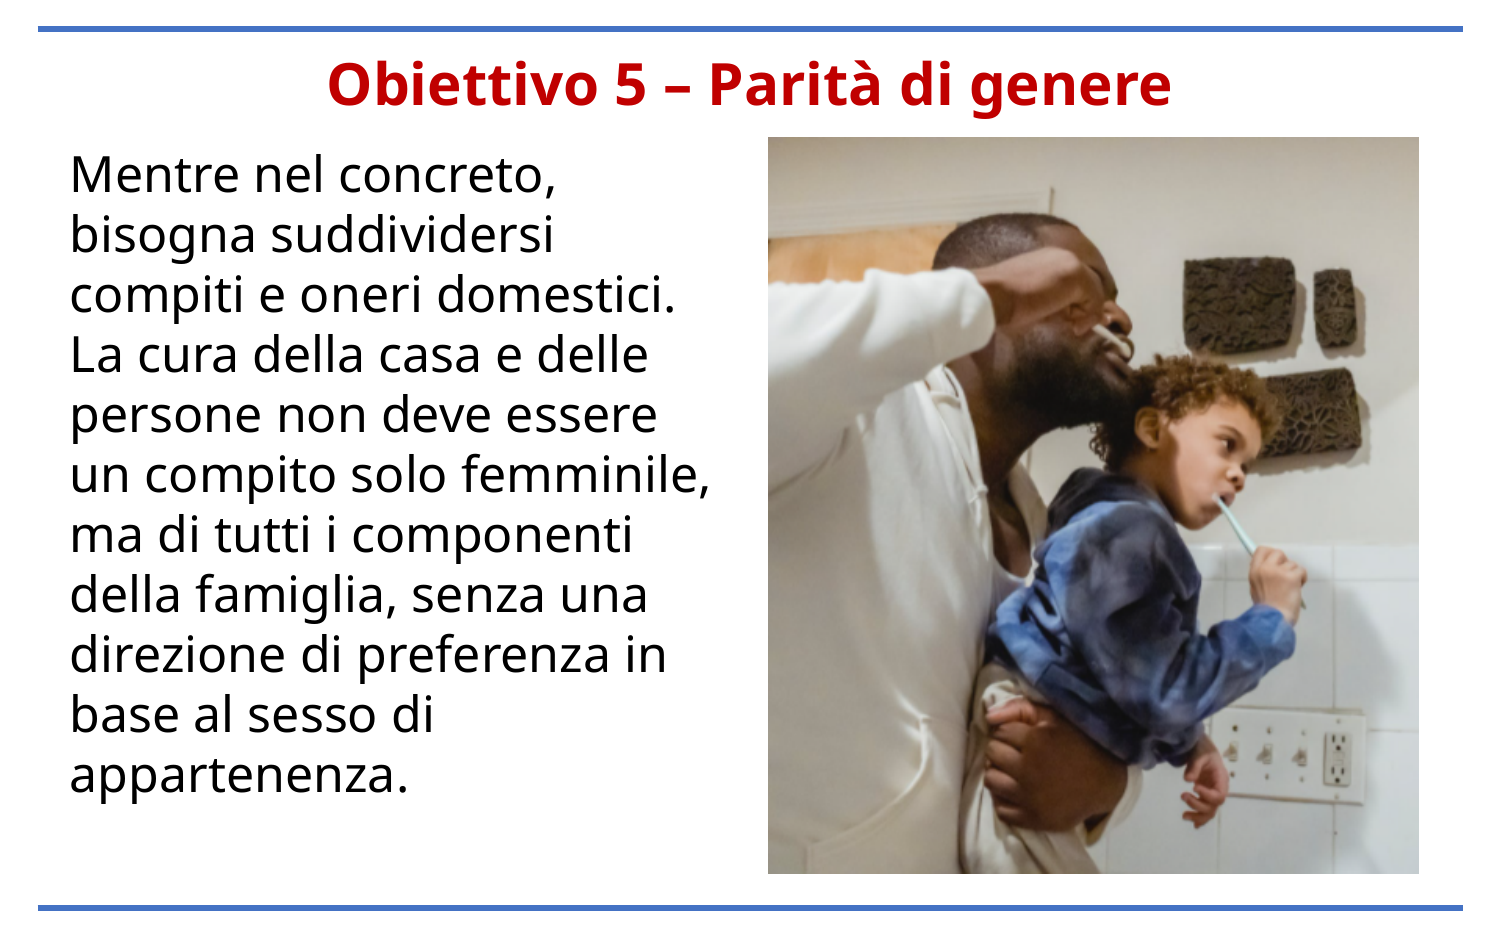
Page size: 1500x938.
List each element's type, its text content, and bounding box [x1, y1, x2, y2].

title Obiettivo 5 – Parità di genere [0, 47, 1500, 104]
picture [768, 137, 1419, 875]
text_box Mentre nel concreto, bisogna suddividersi compiti e oneri domestici. La cura della casa e delle persone non deve essere un compito solo femminile, ma di tutti i componenti della famiglia, senza una direzione di preferenza in base al sesso di appartenenza. [54, 134, 732, 878]
